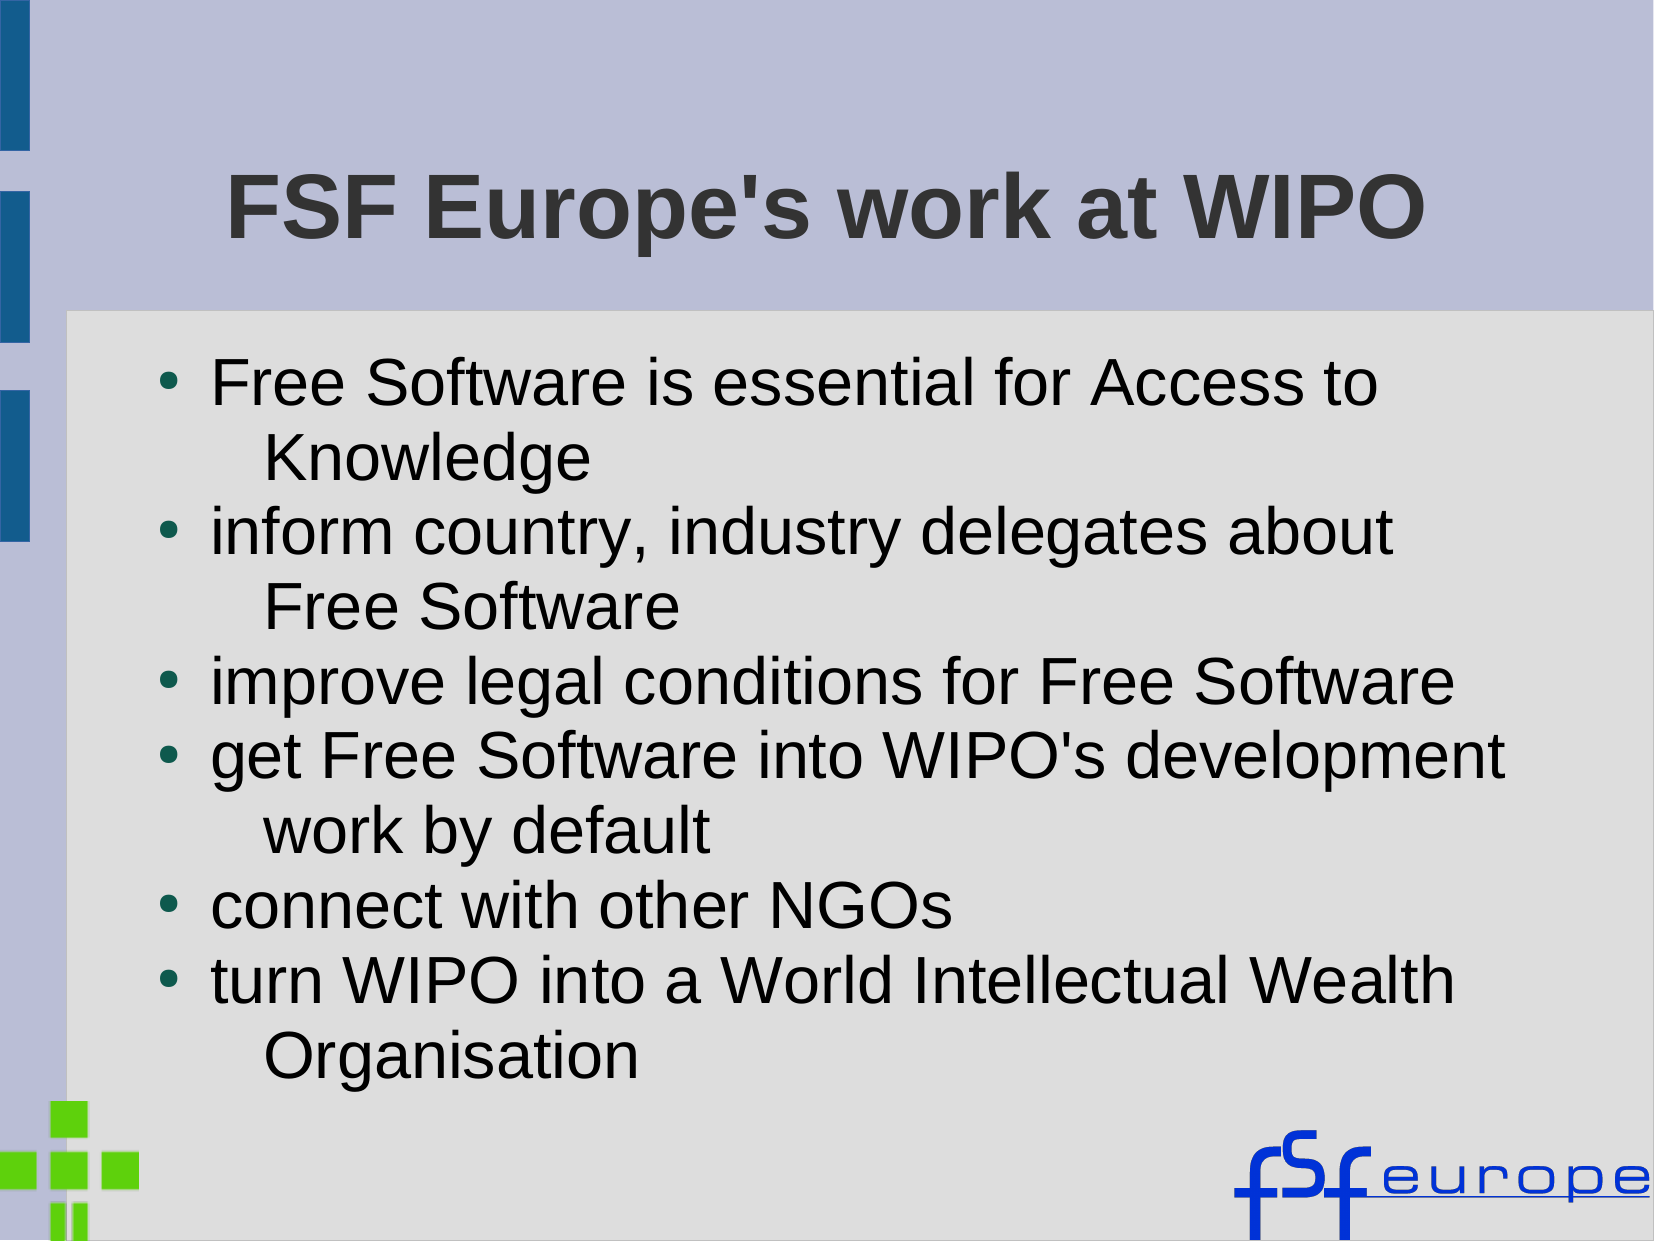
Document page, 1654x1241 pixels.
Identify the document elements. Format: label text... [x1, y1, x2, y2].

picture [0, 1101, 139, 1241]
title FSF Europe's work at WIPO [121, 95, 1534, 318]
picture [1230, 1129, 1654, 1241]
list Free Software is essential for Access to Knowledge inform country, industry delegates about Free Software improve legal conditions for Free Software get Free Software into WIPO's development work by default connect with other NGOs turn WIPO into a World Intellectual Wealth Organisation [121, 344, 1534, 1127]
